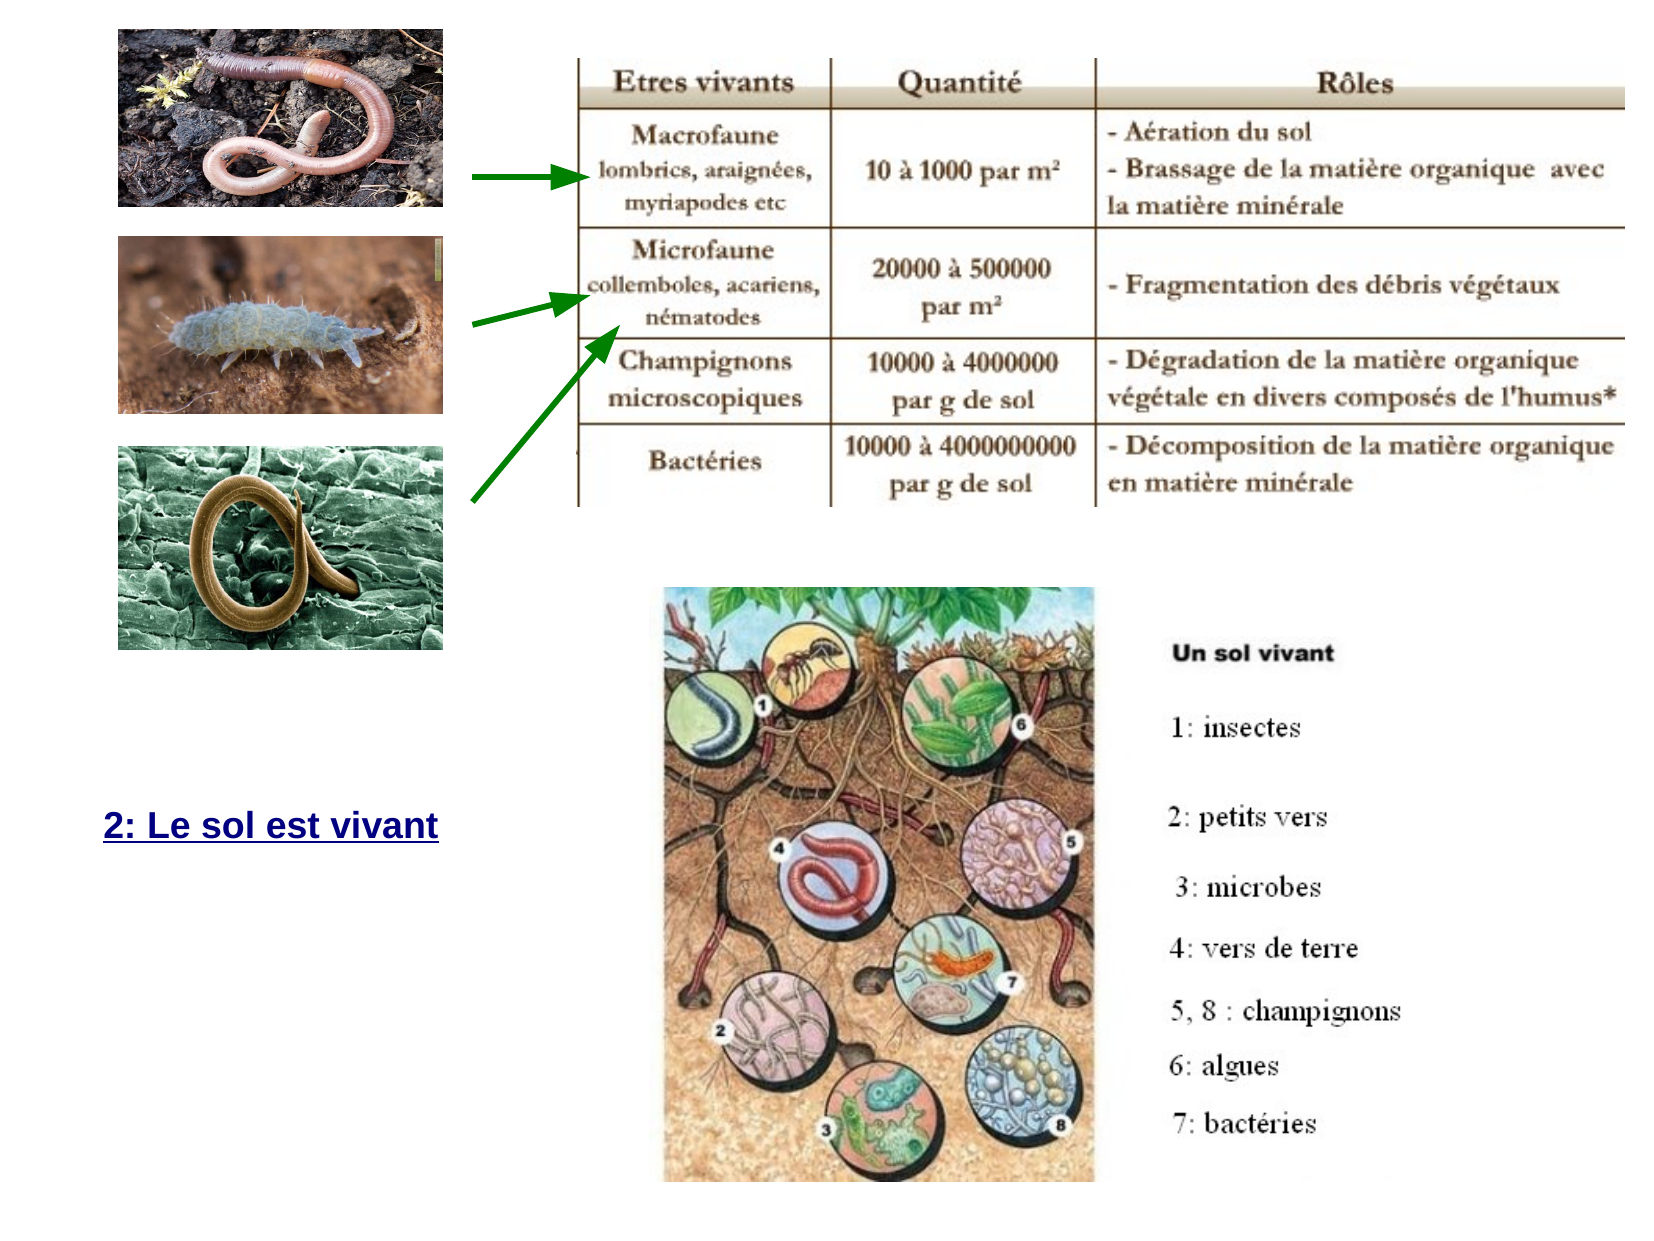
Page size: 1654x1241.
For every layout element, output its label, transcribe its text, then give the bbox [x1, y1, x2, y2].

text_box 2: Le sol est vivant [88, 797, 532, 856]
picture [649, 587, 1466, 1182]
picture [118, 29, 443, 207]
picture [118, 236, 443, 414]
picture [118, 446, 443, 650]
picture [576, 58, 1625, 507]
